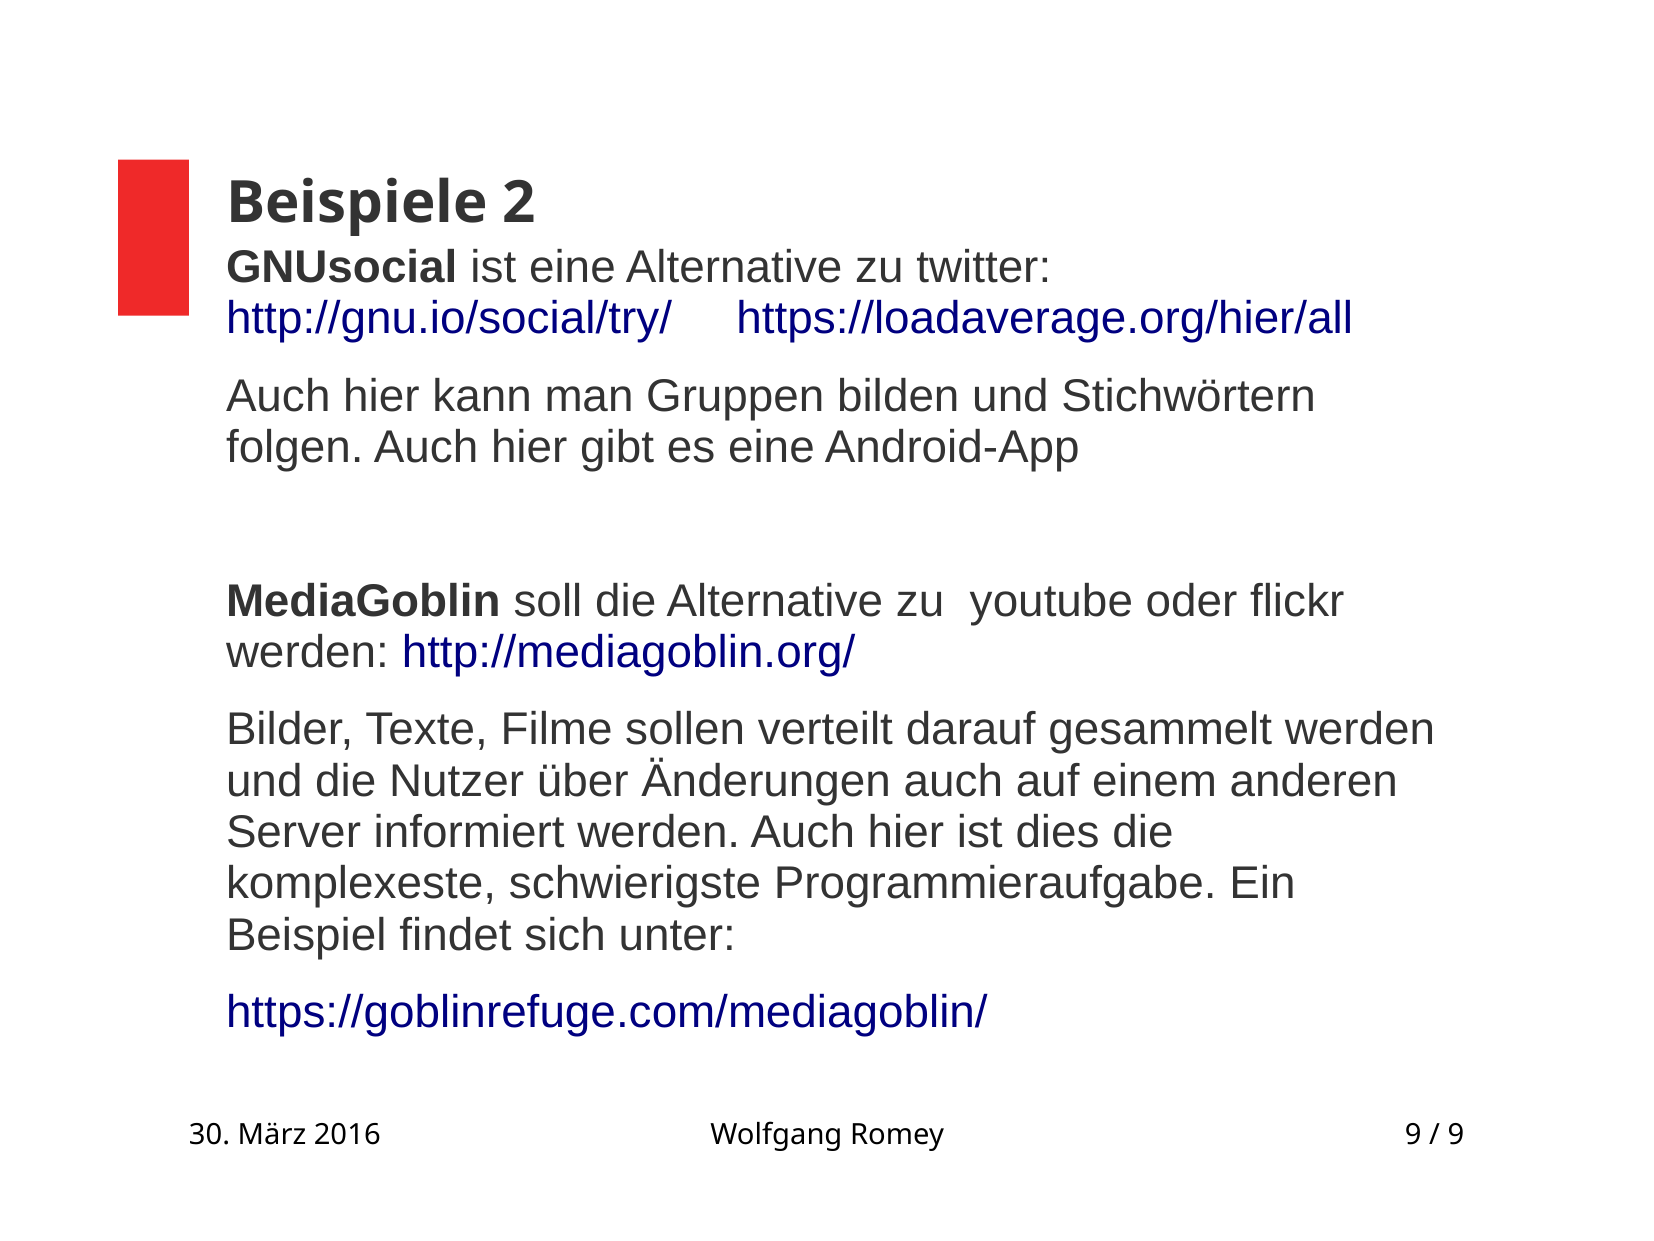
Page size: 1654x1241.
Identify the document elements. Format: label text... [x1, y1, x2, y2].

list GNUsocial ist eine Alternative zu twitter: http://gnu.io/social/try/ https://loadaverage.org/hier/all Auch hier kann man Gruppen bilden und Stichwörtern folgen. Auch hier gibt es eine Android-App MediaGoblin soll die Alternative zu youtube oder flickr werden: http://mediagoblin.org/ Bilder, Texte, Filme sollen verteilt darauf gesammelt werden und die Nutzer über Änderungen auch auf einem anderen Server informiert werden. Auch hier ist dies die komplexeste, schwierigste Programmieraufgabe. Ein Beispiel findet sich unter: https://goblinrefuge.com/mediagoblin/ [226, 241, 1441, 1158]
title Beispiele 2 [226, 158, 1472, 242]
